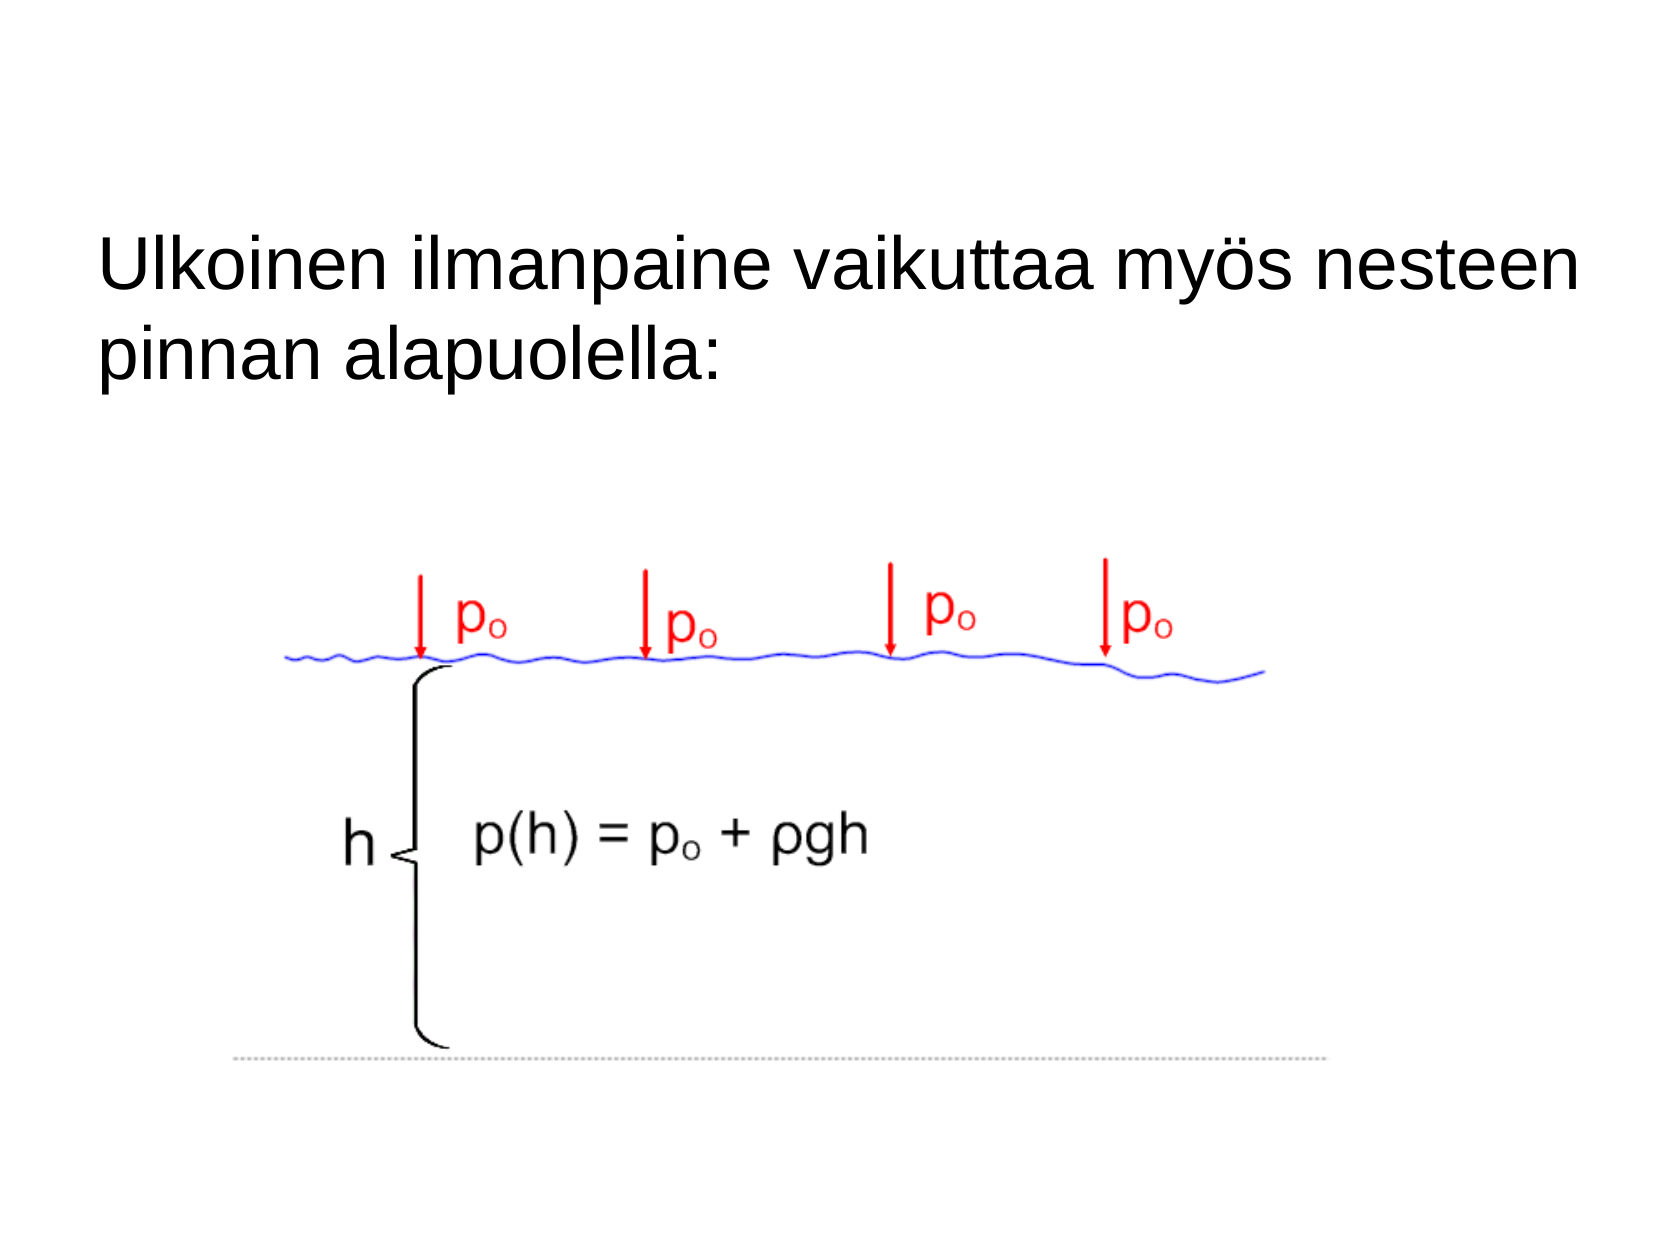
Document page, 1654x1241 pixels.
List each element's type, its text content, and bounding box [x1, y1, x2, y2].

picture [201, 484, 1359, 1090]
text_box Ulkoinen ilmanpaine vaikuttaa myös nesteen pinnan alapuolella: [82, 206, 1619, 402]
